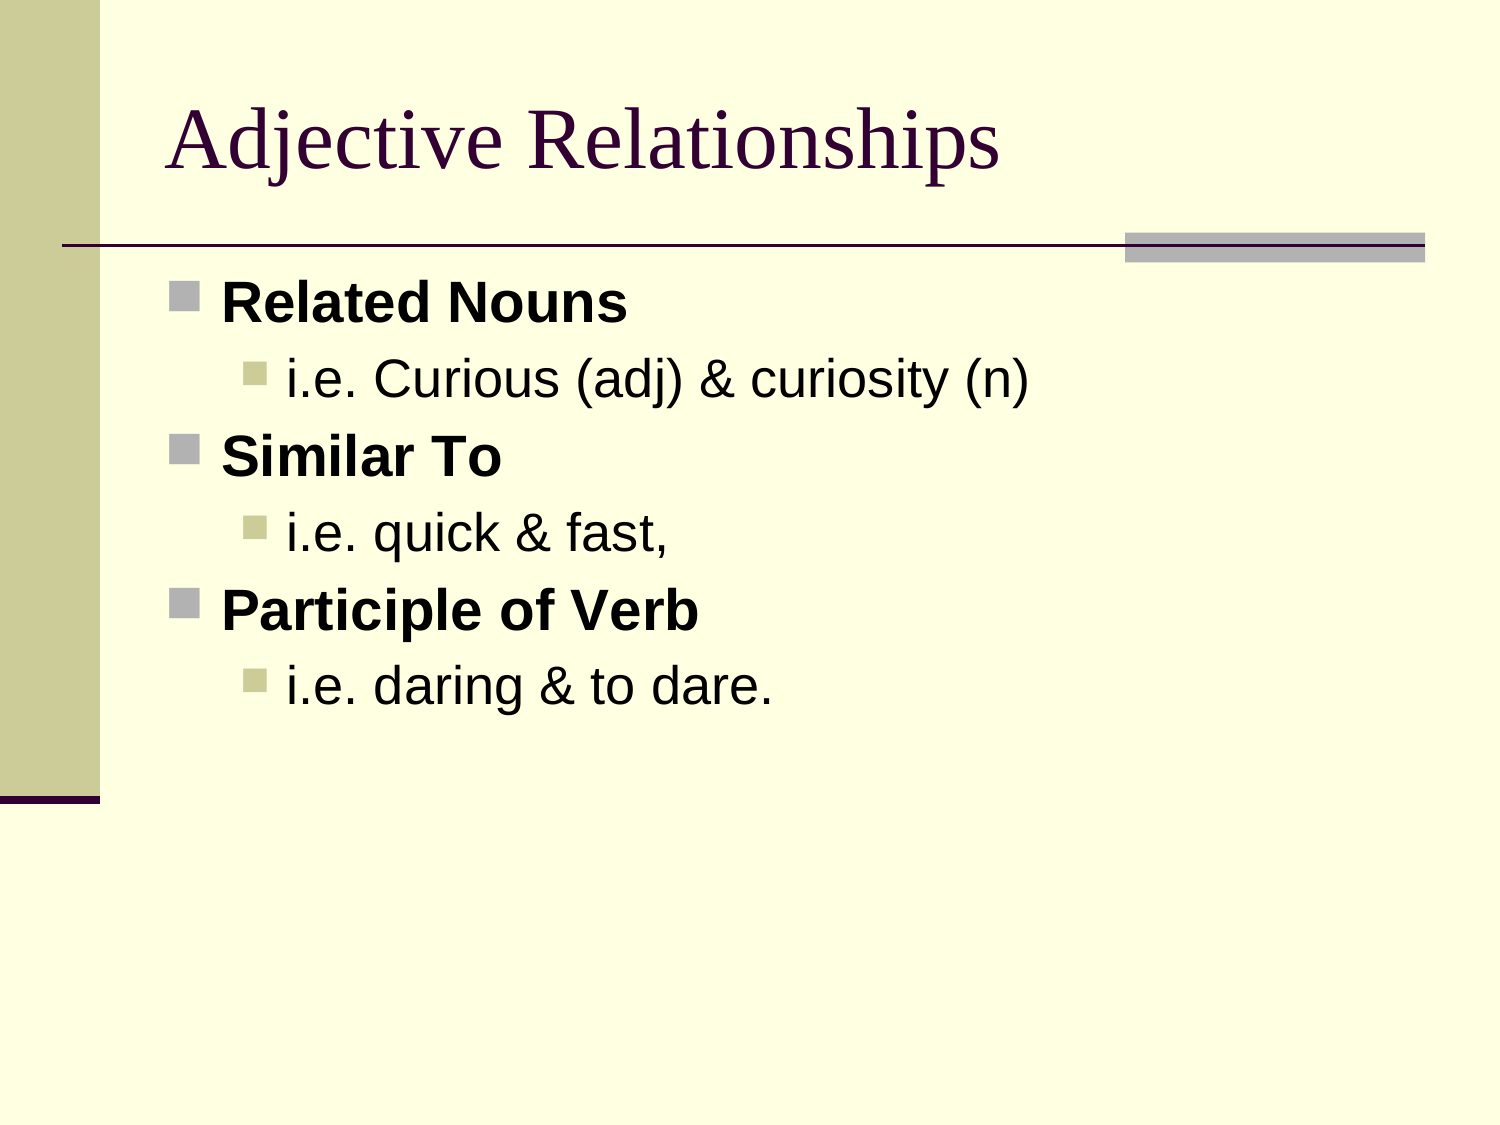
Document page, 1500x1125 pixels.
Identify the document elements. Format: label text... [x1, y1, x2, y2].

title Adjective Relationships [150, 45, 1426, 234]
list Related Nouns i.e. Curious (adj) & curiosity (n) Similar To i.e. quick & fast, Participle of Verb i.e. daring & to dare. [150, 262, 1426, 1006]
